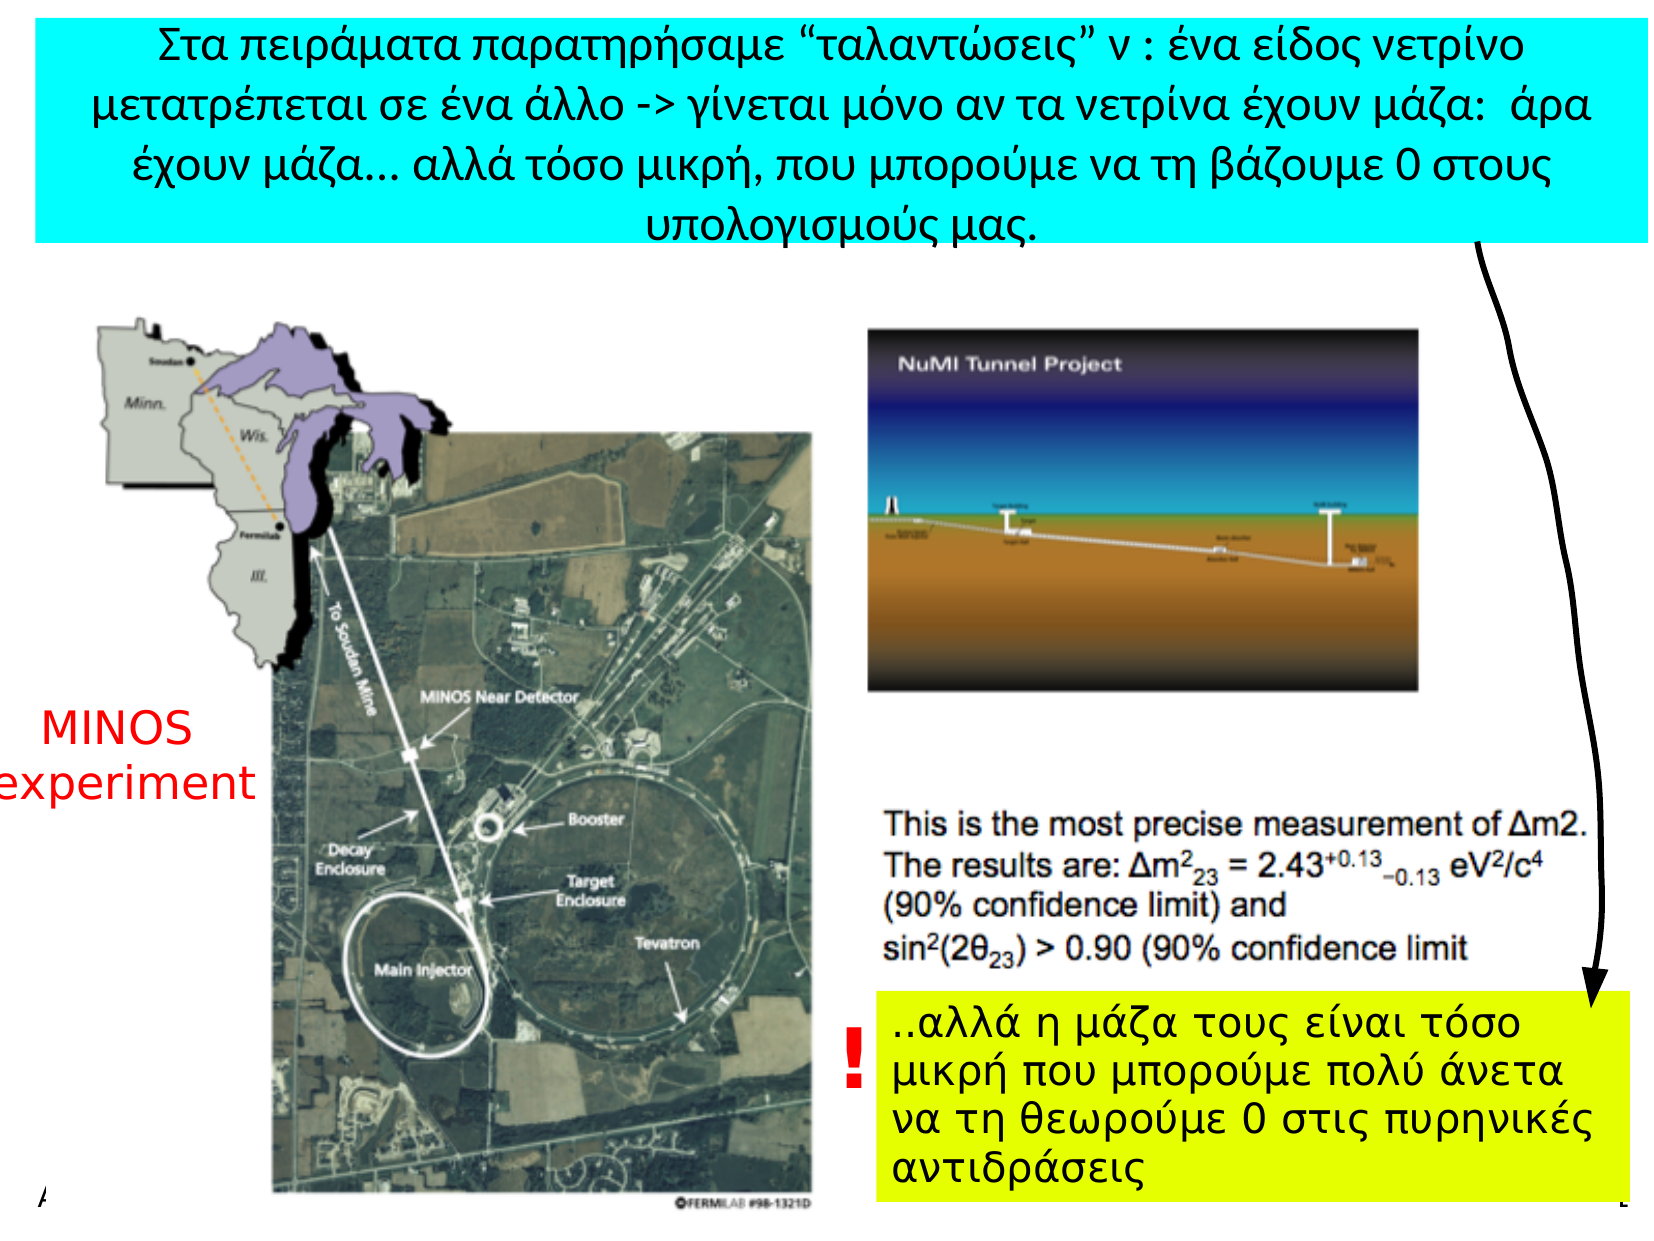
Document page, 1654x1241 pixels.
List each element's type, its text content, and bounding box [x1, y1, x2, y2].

text_box ..αλλά η μάζα τους είναι τόσο μικρή που μπορούμε πολύ άνετα να τη θεωρούμε 0 στις πυρηνικές αντιδράσεις [876, 990, 1630, 1202]
text_box MINOS experiment [0, 690, 284, 817]
text_box Στα πειράματα παρατηρήσαμε “ταλαντώσεις” ν : ένα είδος νετρίνο μετατρέπεται σε ένα άλλο -> γίνεται μόνο αν τα νετρίνα έχουν μάζα: άρα έχουν μάζα... αλλά τόσο μικρή, που μπορούμε να τη βάζουμε 0 στους υπολογισμούς μας. [35, 17, 1648, 243]
picture [1504, 314, 1620, 990]
picture [46, 314, 1620, 1232]
text_box ! [820, 1004, 889, 1117]
